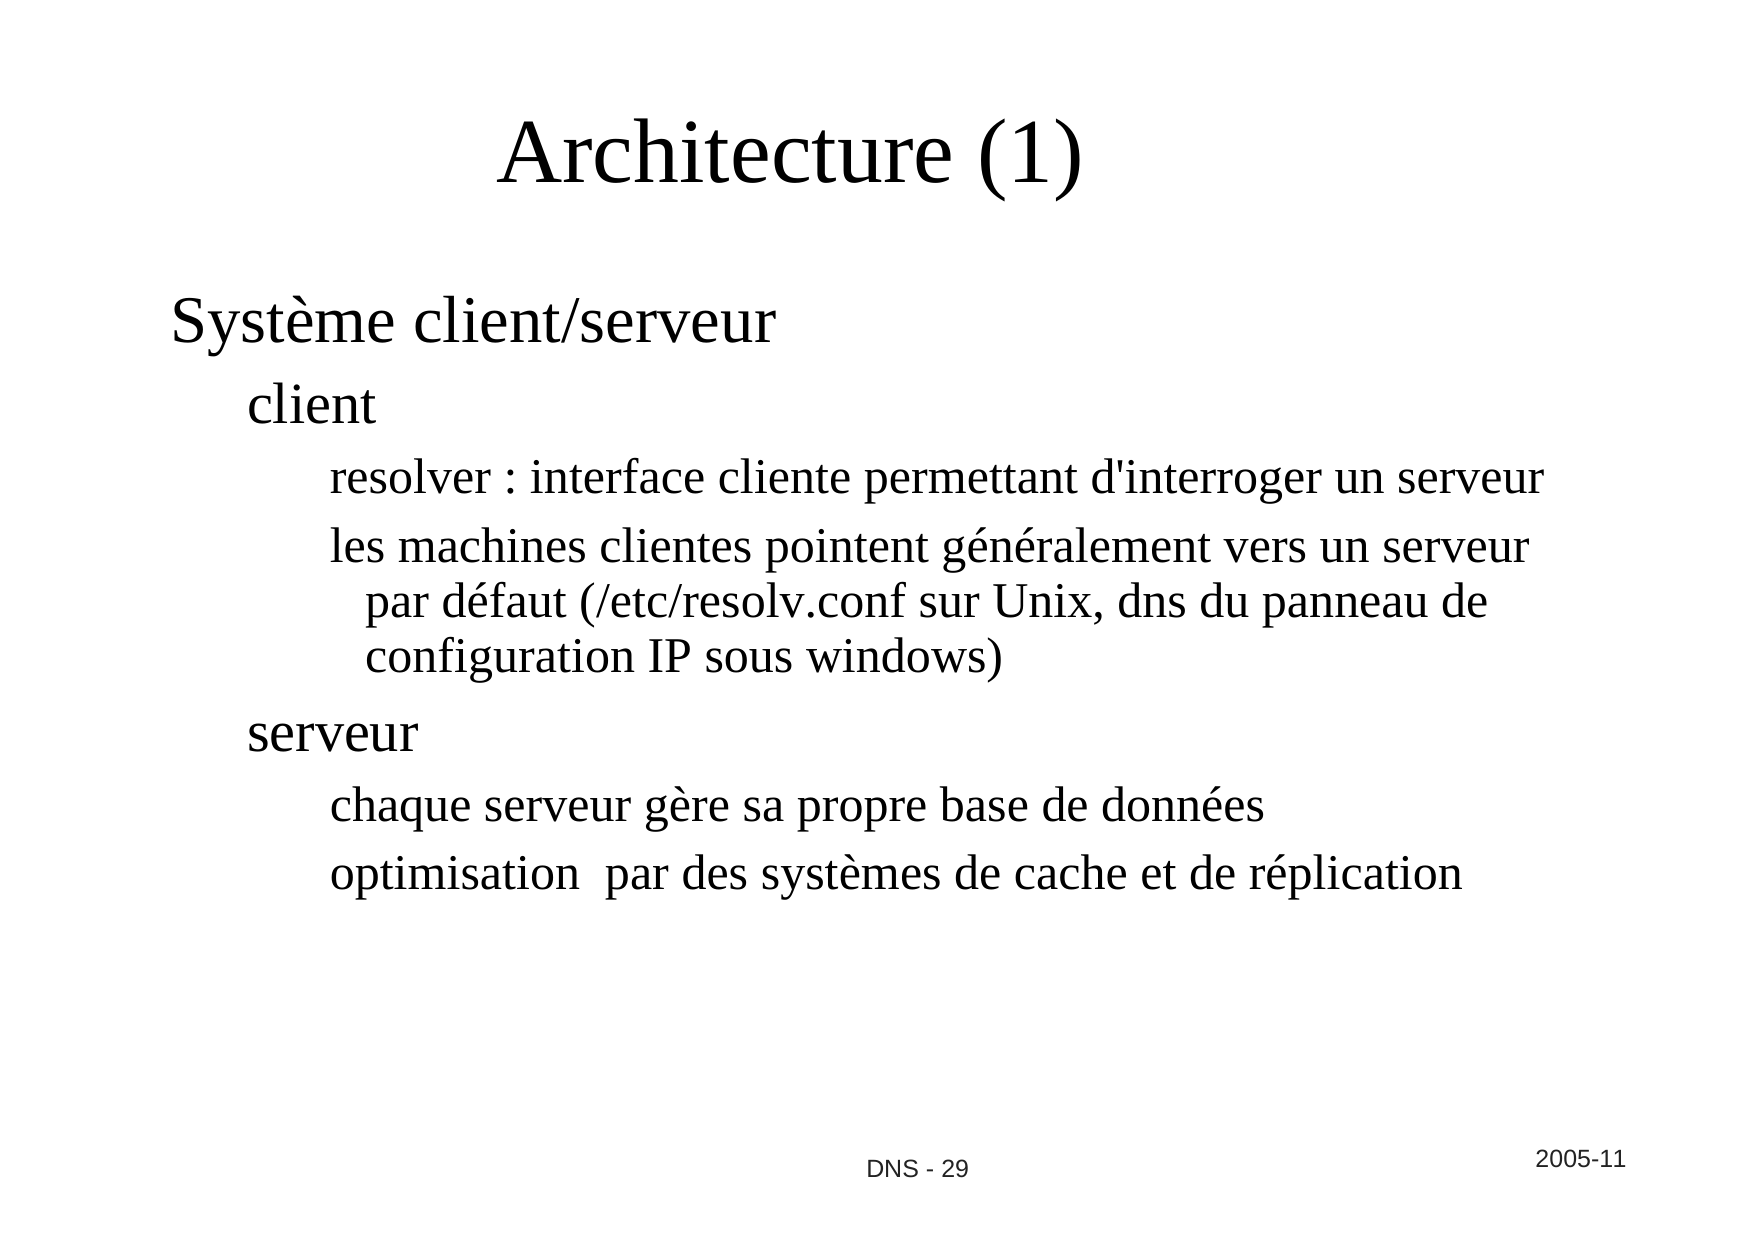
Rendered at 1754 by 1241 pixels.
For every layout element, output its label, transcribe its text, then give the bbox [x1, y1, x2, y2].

title Architecture (1) [99, 57, 1482, 246]
list Système client/serveur client resolver : interface cliente permettant d'interroger un serveur les machines clientes pointent généralement vers un serveur par défaut (/etc/resolv.conf sur Unix, dns du panneau de configuration IP sous windows) serveur chaque serveur gère sa propre base de données optimisation par des systèmes de cache et de réplication [137, 274, 1585, 1019]
